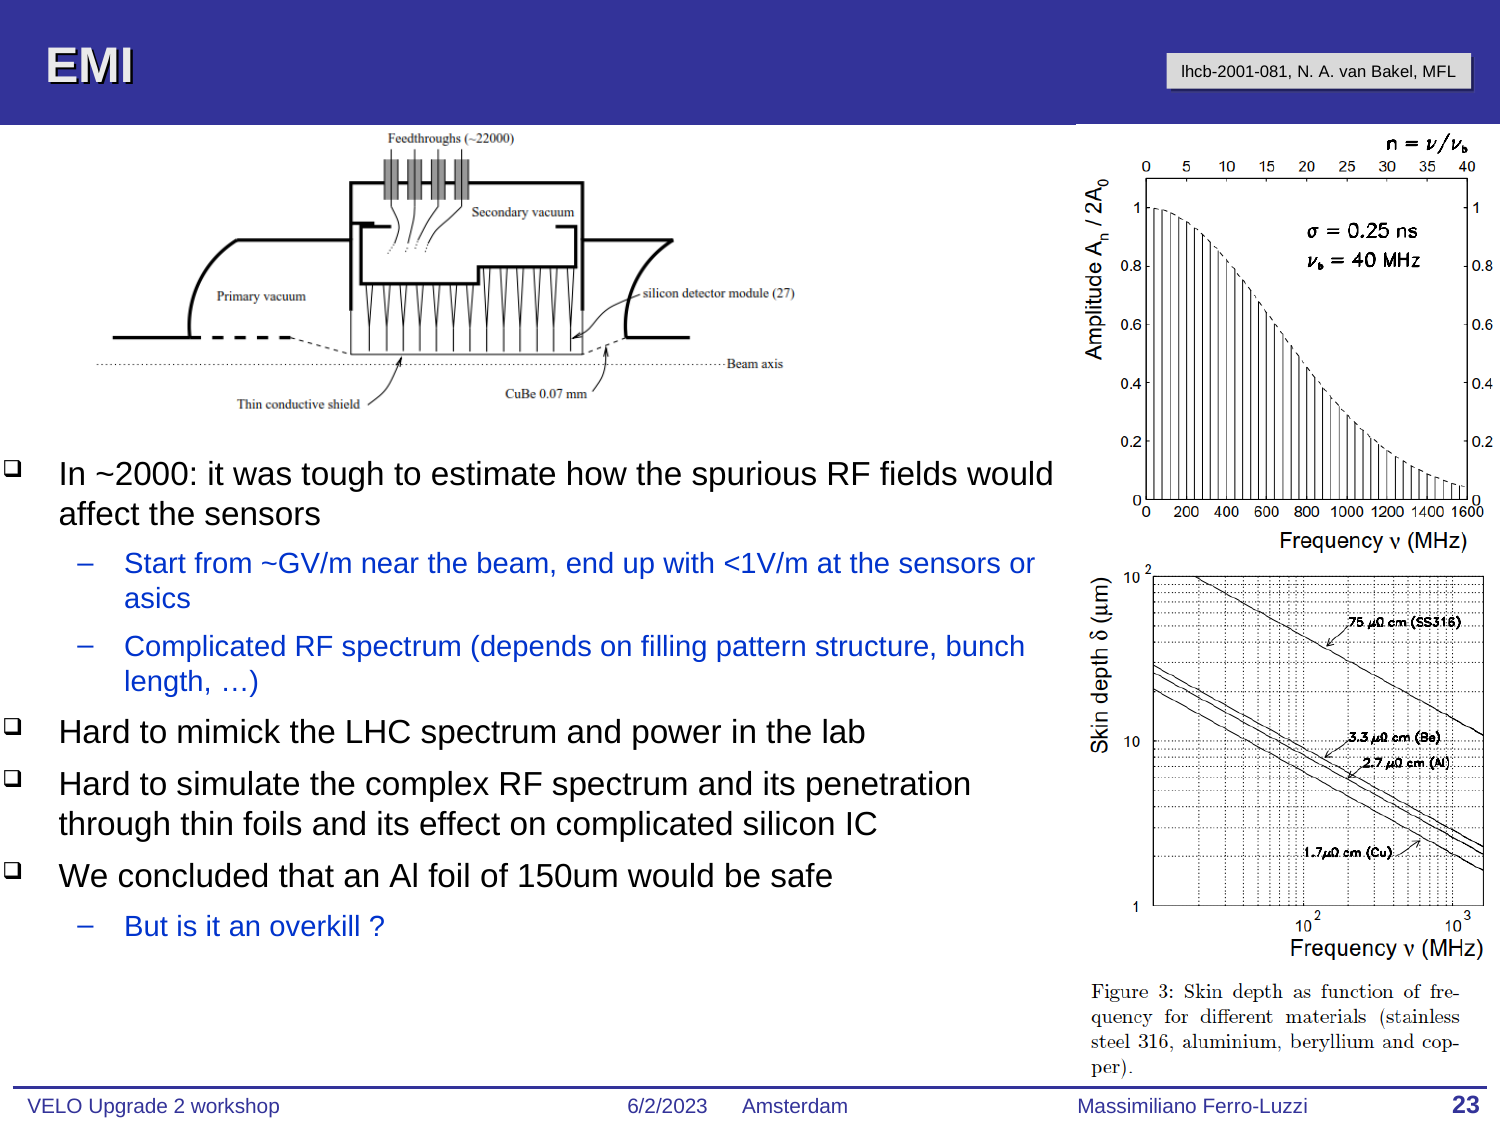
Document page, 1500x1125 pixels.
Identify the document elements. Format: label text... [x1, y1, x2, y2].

text_box lhcb-2001-081, N. A. van Bakel, MFL [1166, 53, 1472, 89]
picture [87, 125, 799, 418]
list In ~2000: it was tough to estimate how the spurious RF fields would affect the sensors Start from ~GV/m near the beam, end up with <1V/m at the sensors or asics Complicated RF spectrum (depends on filling pattern structure, bunch length, …) Hard to mimick the LHC spectrum and power in the lab Hard to simulate the complex RF spectrum and its penetration through thin foils and its effect on complicated silicon IC We concluded that an Al foil of 150um would be safe But is it an overkill ? [0, 444, 1100, 1096]
title EMI [0, 0, 1500, 125]
picture [1076, 124, 1500, 1085]
